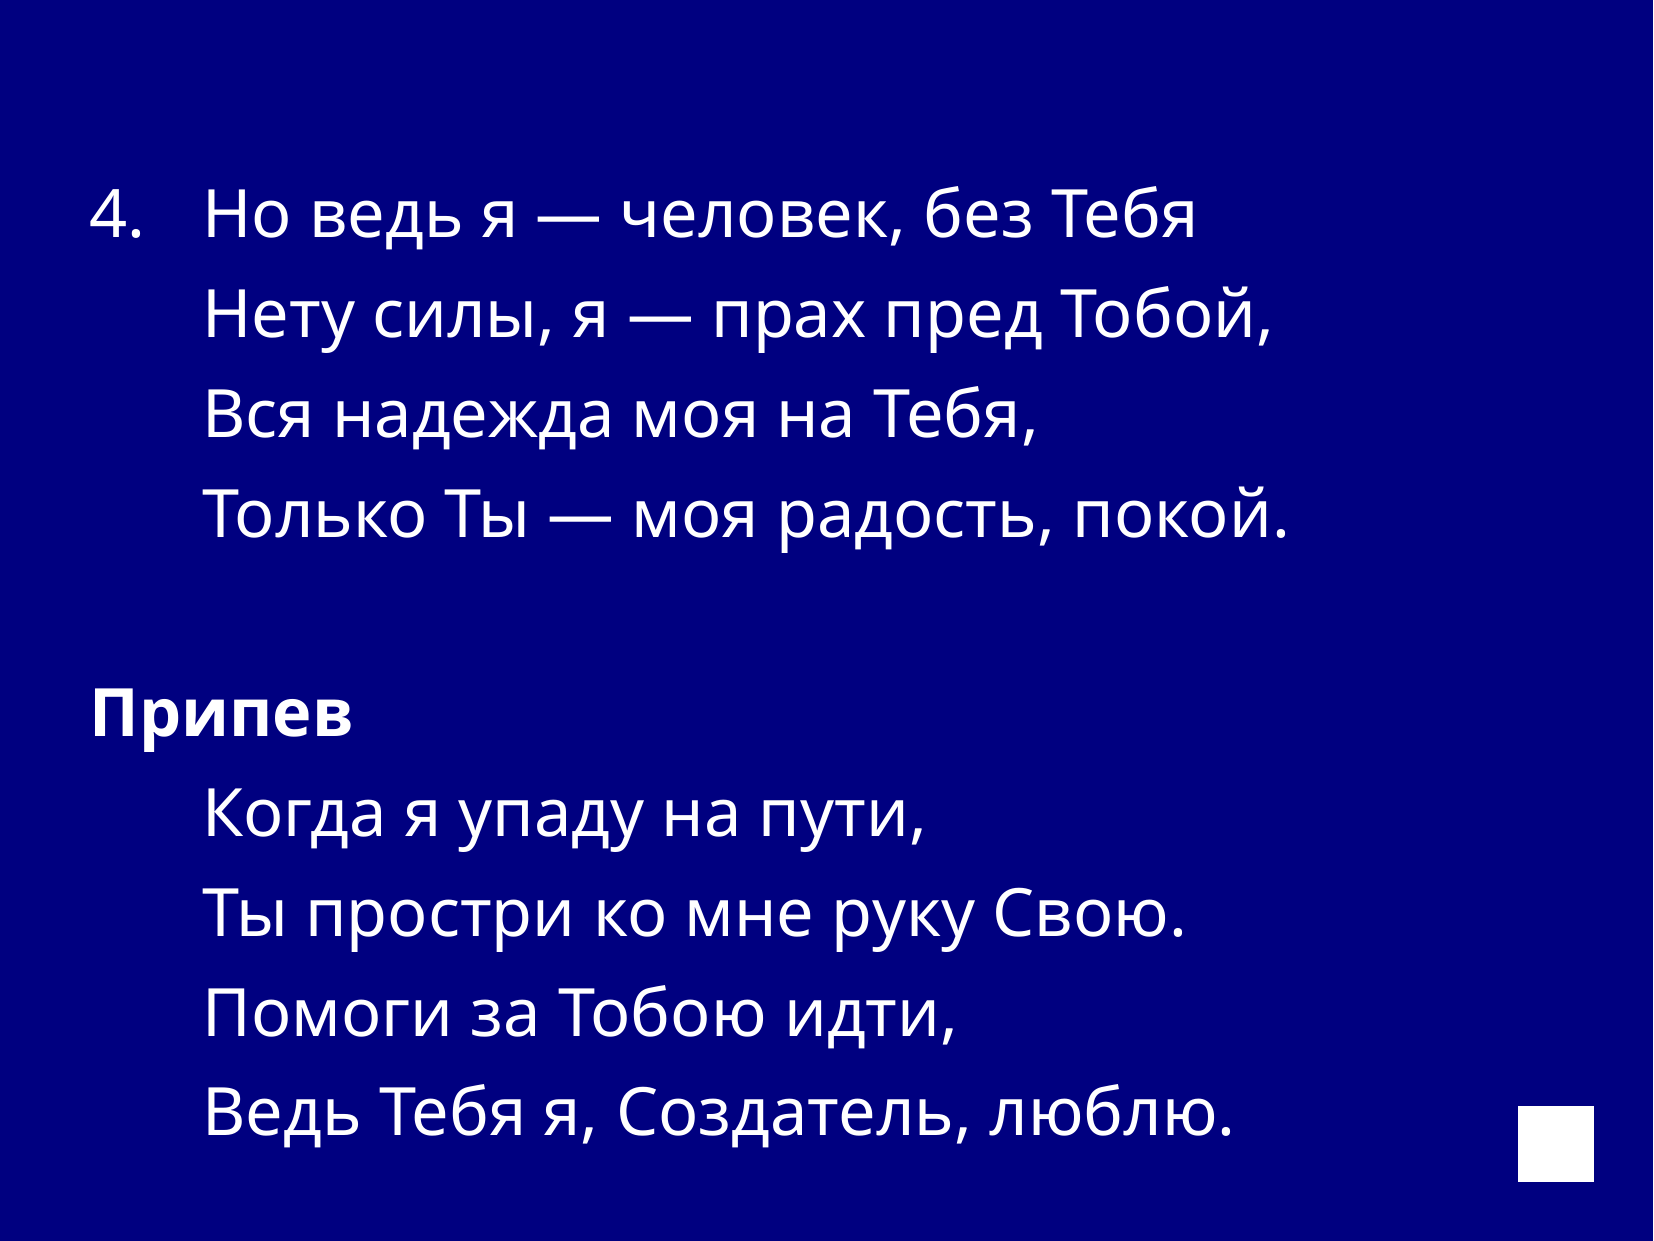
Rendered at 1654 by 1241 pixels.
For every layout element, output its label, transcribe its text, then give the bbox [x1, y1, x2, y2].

text_box [1518, 1106, 1594, 1182]
text_box 4. Но ведь я — человек, без Тебя Нету силы, я — прах пред Тобой, Вся надежда моя на Тебя, Только Ты — моя радость, покой. Припев Когда я упаду на пути, Ты простри ко мне руку Свою. Помоги за Тобою идти, Ведь Тебя я, Создатель, люблю. [75, 150, 1576, 1163]
